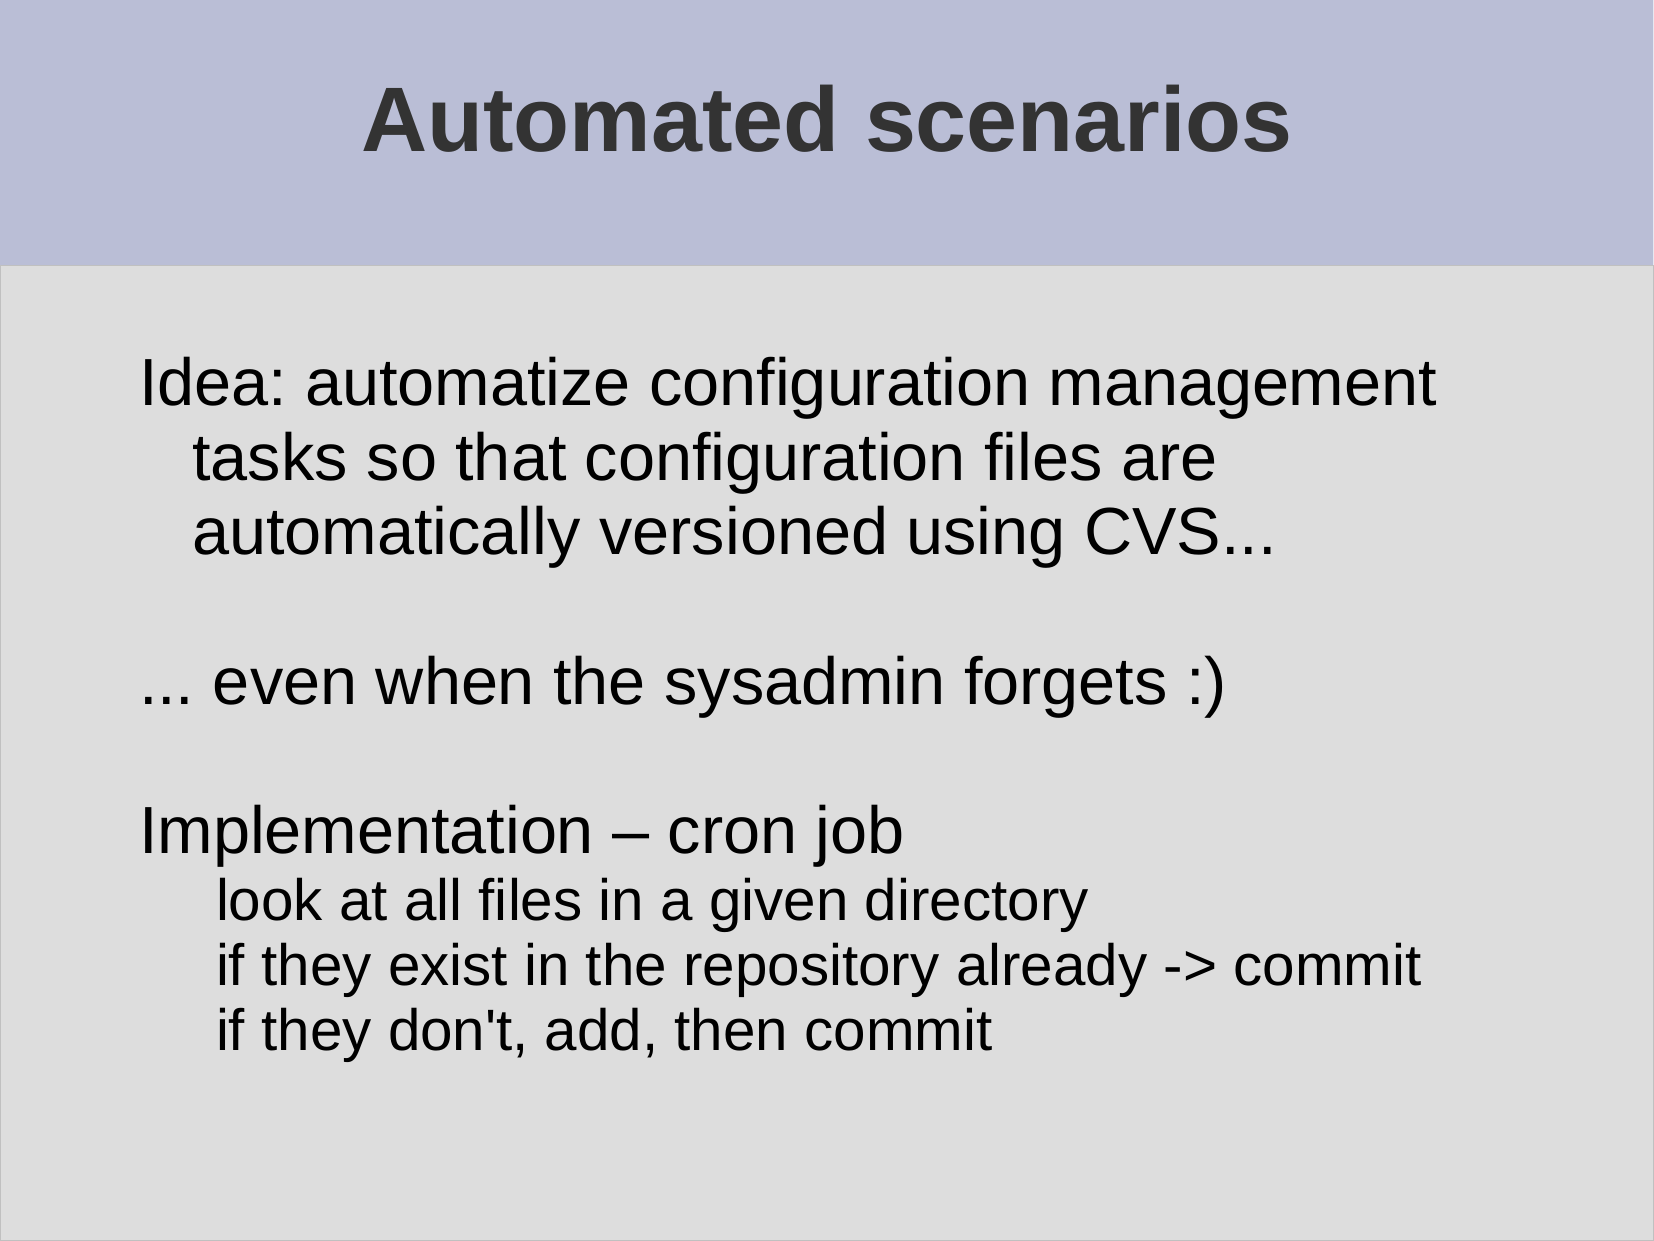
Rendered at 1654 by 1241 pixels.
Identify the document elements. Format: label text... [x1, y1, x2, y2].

title Automated scenarios [121, 2, 1534, 237]
list Idea: automatize configuration management tasks so that configuration files are automatically versioned using CVS... ... even when the sysadmin forgets :) Implementation – cron job look at all files in a given directory if they exist in the repository already -> commit if they don't, add, then commit [121, 344, 1534, 1127]
